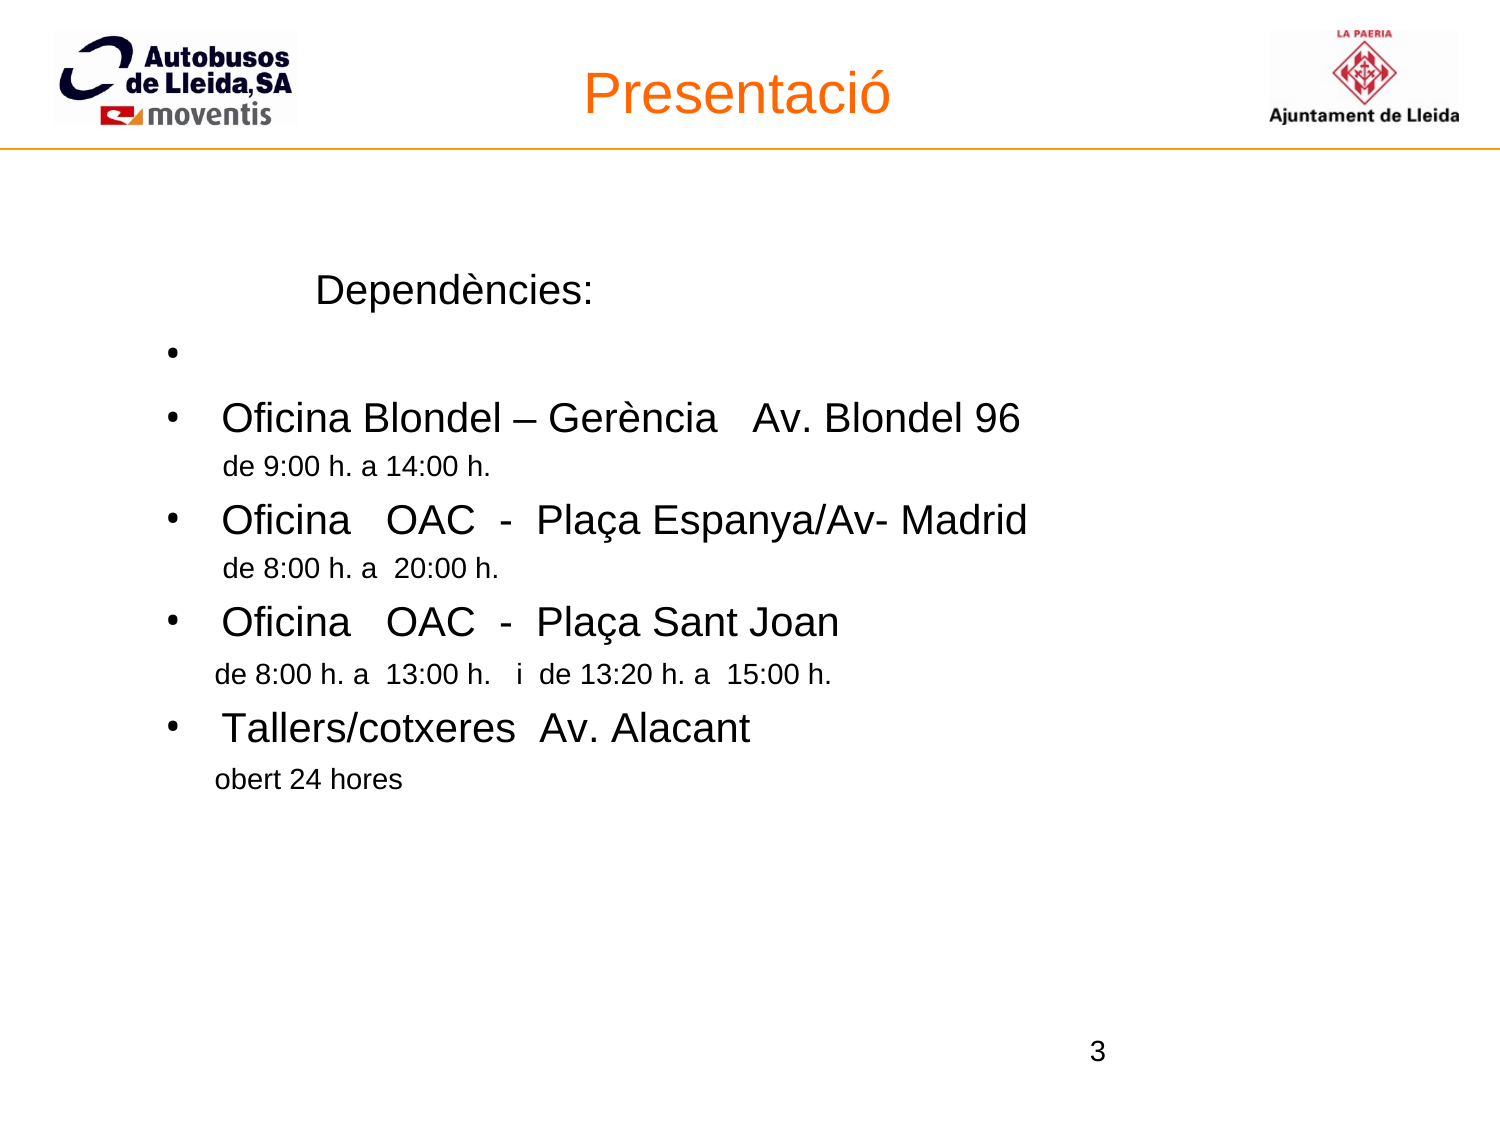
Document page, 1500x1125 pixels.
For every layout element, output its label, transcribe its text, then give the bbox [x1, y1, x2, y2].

list Dependències: Oficina Blondel – Gerència Av. Blondel 96 de 9:00 h. a 14:00 h. Oficina OAC - Plaça Espanya/Av- Madrid de 8:00 h. a 20:00 h. Oficina OAC - Plaça Sant Joan de 8:00 h. a 13:00 h. i de 13:20 h. a 15:00 h. Tallers/cotxeres Av. Alacant obert 24 hores [150, 255, 1500, 998]
text_box 3 [1074, 1024, 1426, 1103]
text_box Presentació [419, 47, 1057, 119]
